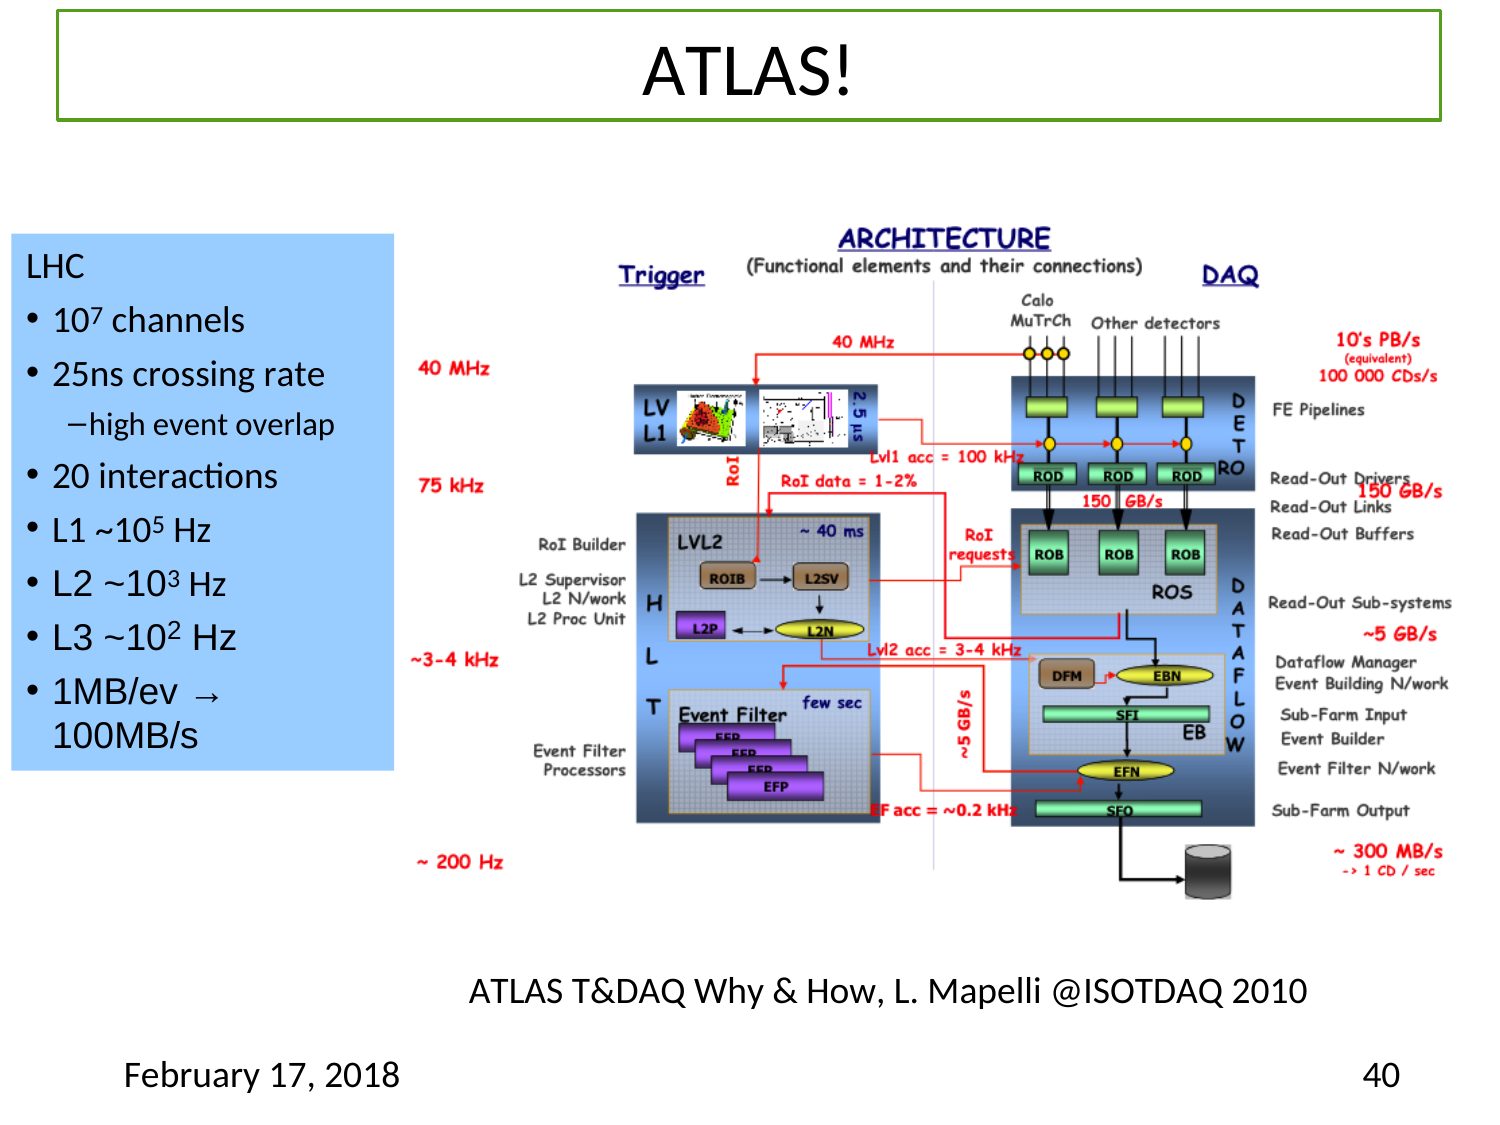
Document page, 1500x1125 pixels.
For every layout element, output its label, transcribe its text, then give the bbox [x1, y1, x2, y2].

text_box ATLAS T&DAQ Why & How, L. Mapelli @ISOTDAQ 2010 [453, 958, 1436, 1019]
title ATLAS! [57, 10, 1441, 121]
picture [409, 221, 1460, 920]
list LHC 107 channels 25ns crossing rate high event overlap 20 interactions L1 ~105 Hz L2 ~103 Hz L3 ~102 Hz 1MB/ev → 100MB/s [11, 233, 395, 771]
